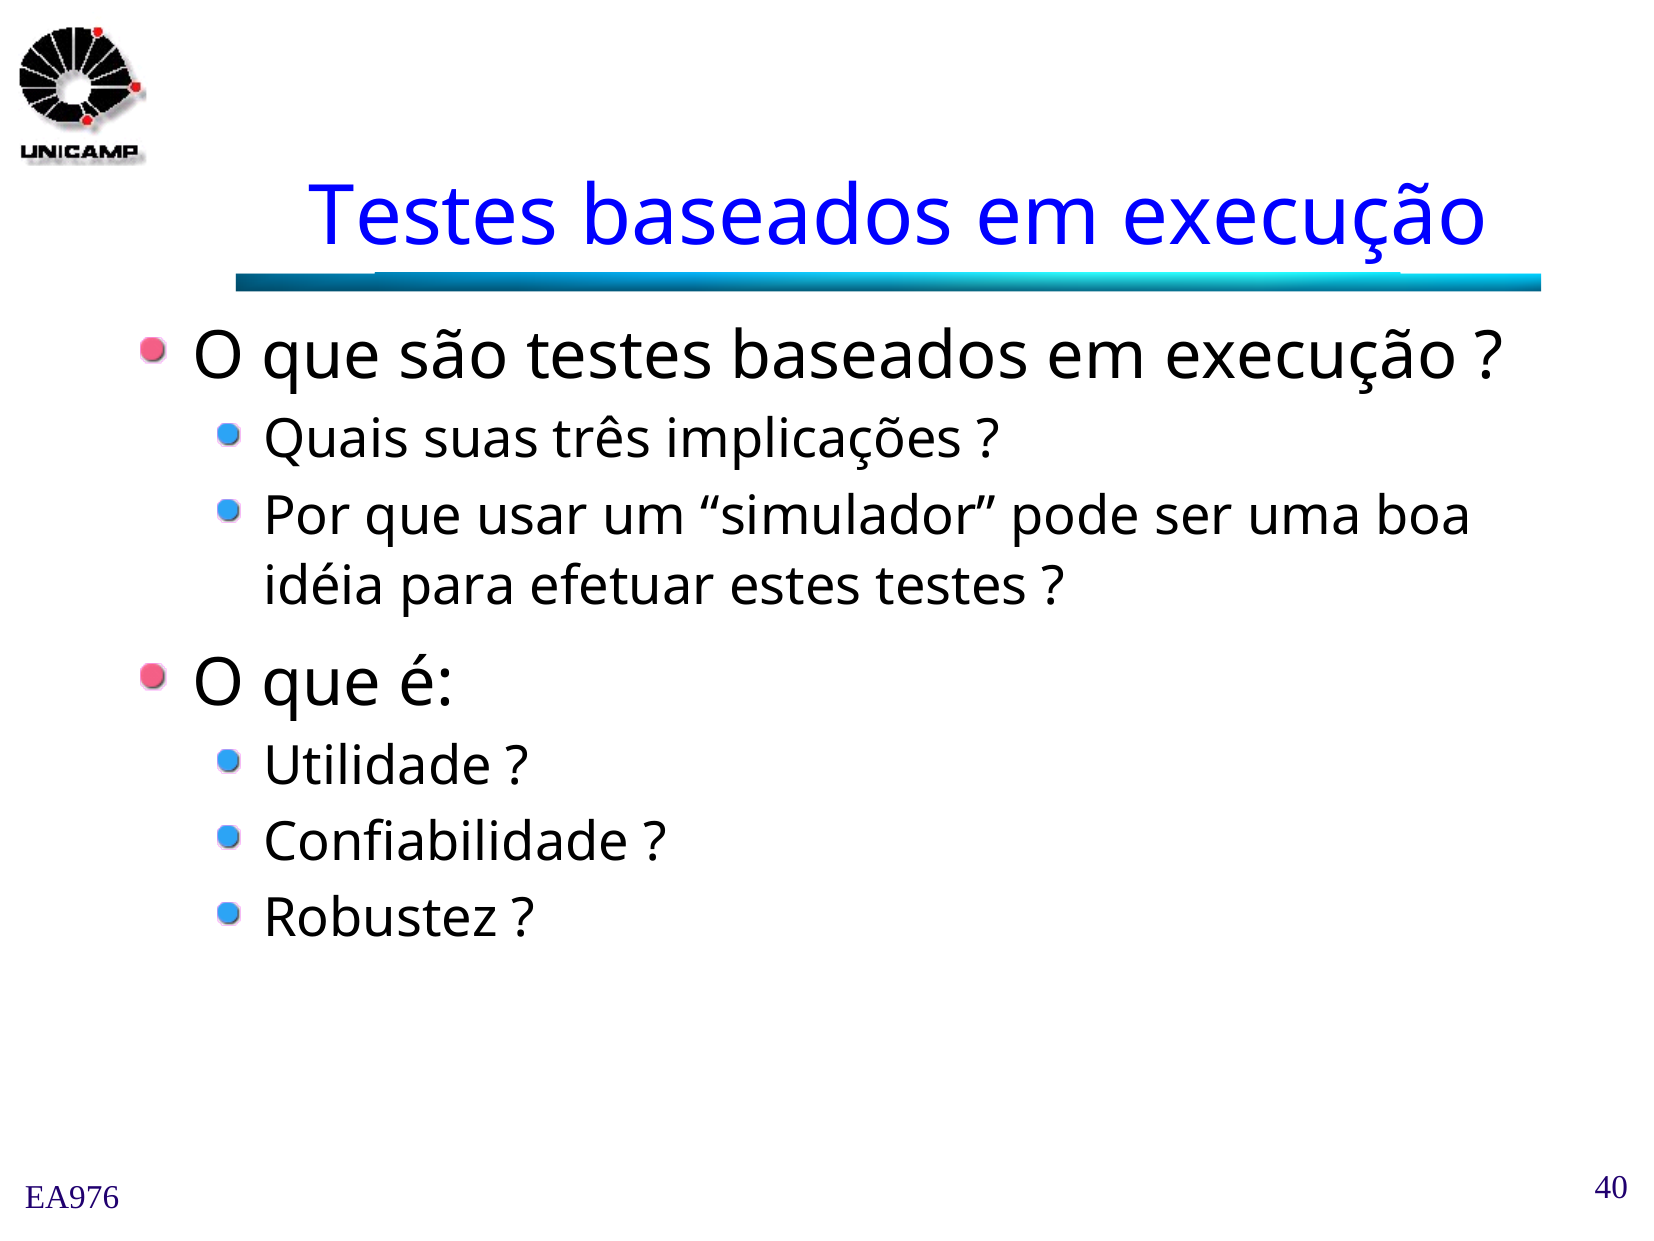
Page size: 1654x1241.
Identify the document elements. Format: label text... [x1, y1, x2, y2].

title Testes baseados em execução [264, 0, 1534, 266]
picture [125, 272, 1654, 295]
list O que são testes baseados em execução ? Quais suas três implicações ? Por que usar um “simulador” pode ser uma boa idéia para efetuar estes testes ? O que é: Utilidade ? Confiabilidade ? Robustez ? [121, 309, 1534, 1182]
